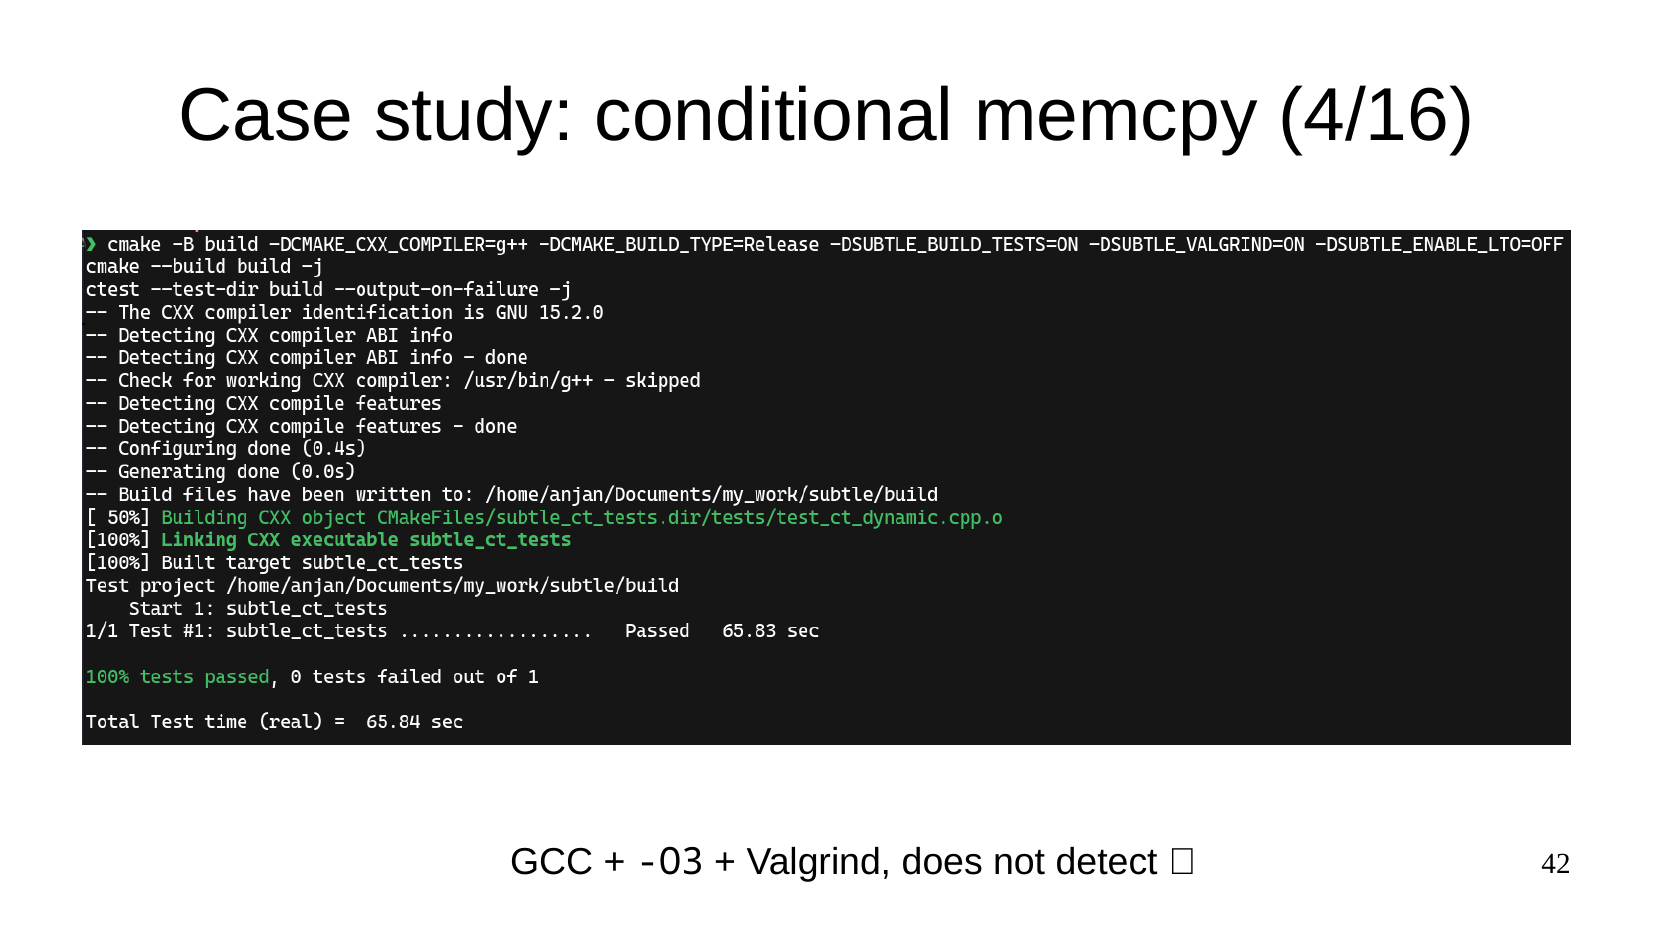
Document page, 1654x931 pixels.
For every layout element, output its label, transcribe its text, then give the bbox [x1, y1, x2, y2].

picture [82, 230, 1571, 745]
title Case study: conditional memcpy (4/16) [82, 37, 1571, 193]
text_box GCC + -O3 + Valgrind, does not detect ❌ [478, 826, 1229, 888]
